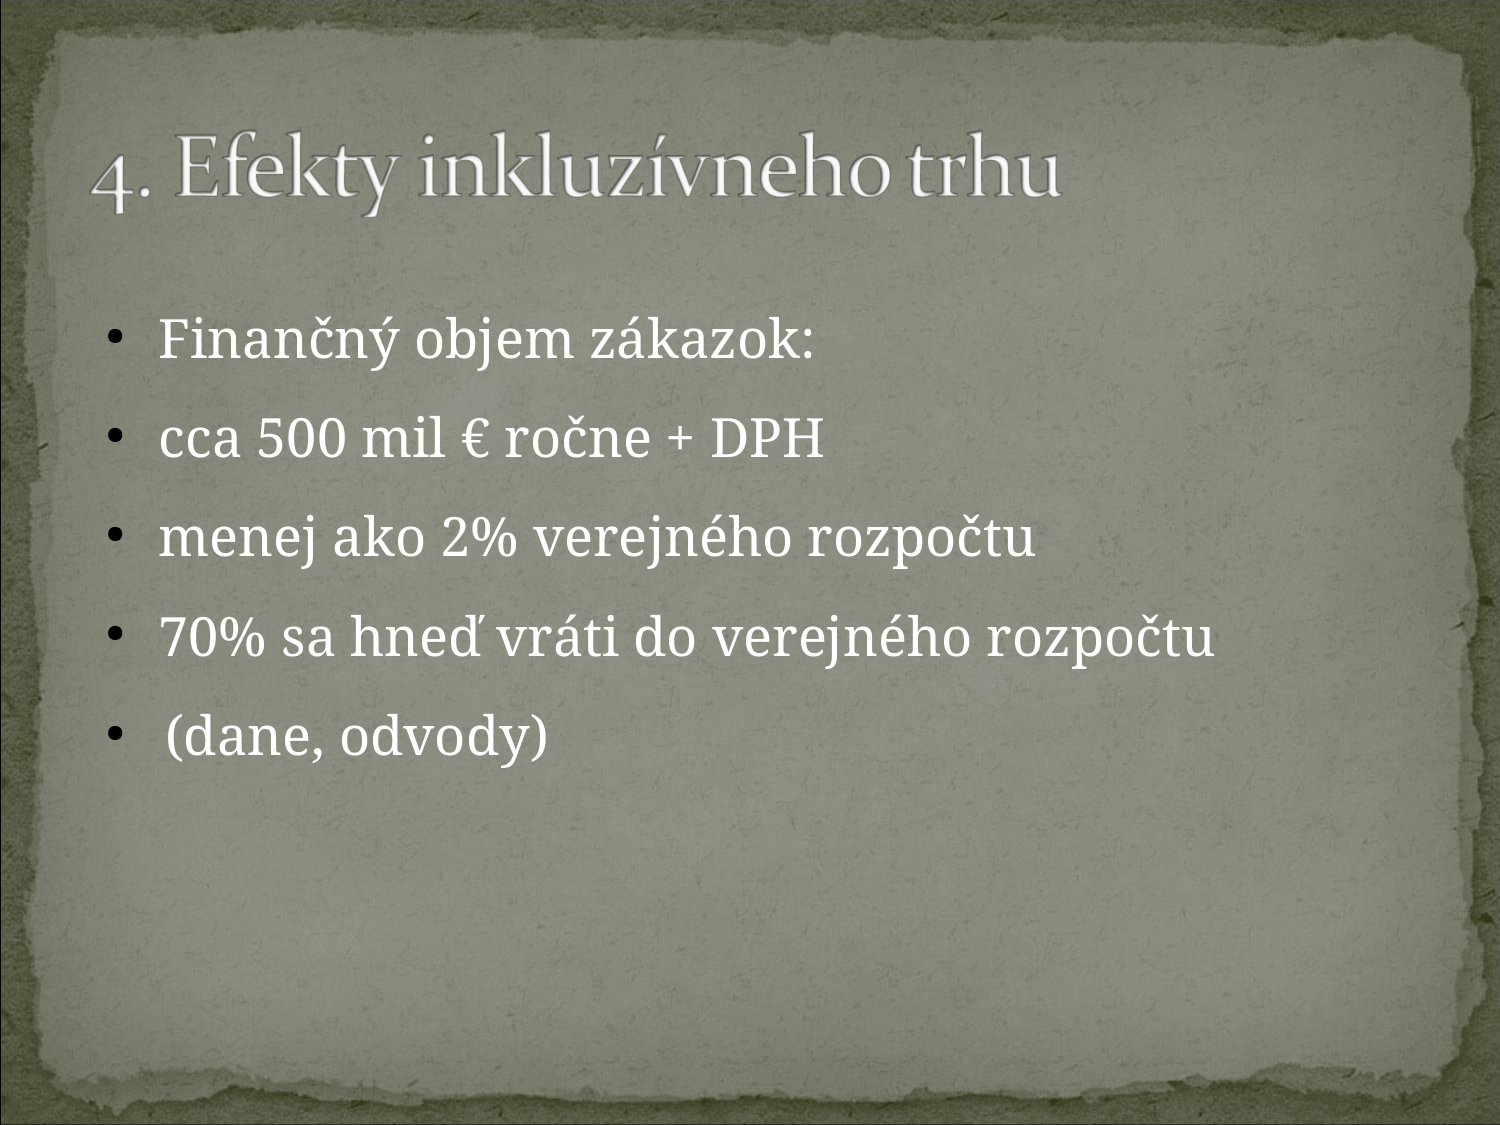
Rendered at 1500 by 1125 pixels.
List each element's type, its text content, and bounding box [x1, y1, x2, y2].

text_box [34, 85, 1427, 227]
list Finančný objem zákazok: cca 500 mil € ročne + DPH menej ako 2% verejného rozpočtu 70% sa hneď vráti do verejného rozpočtu (dane, odvody) [74, 305, 1415, 1017]
picture [0, 0, 1500, 1125]
